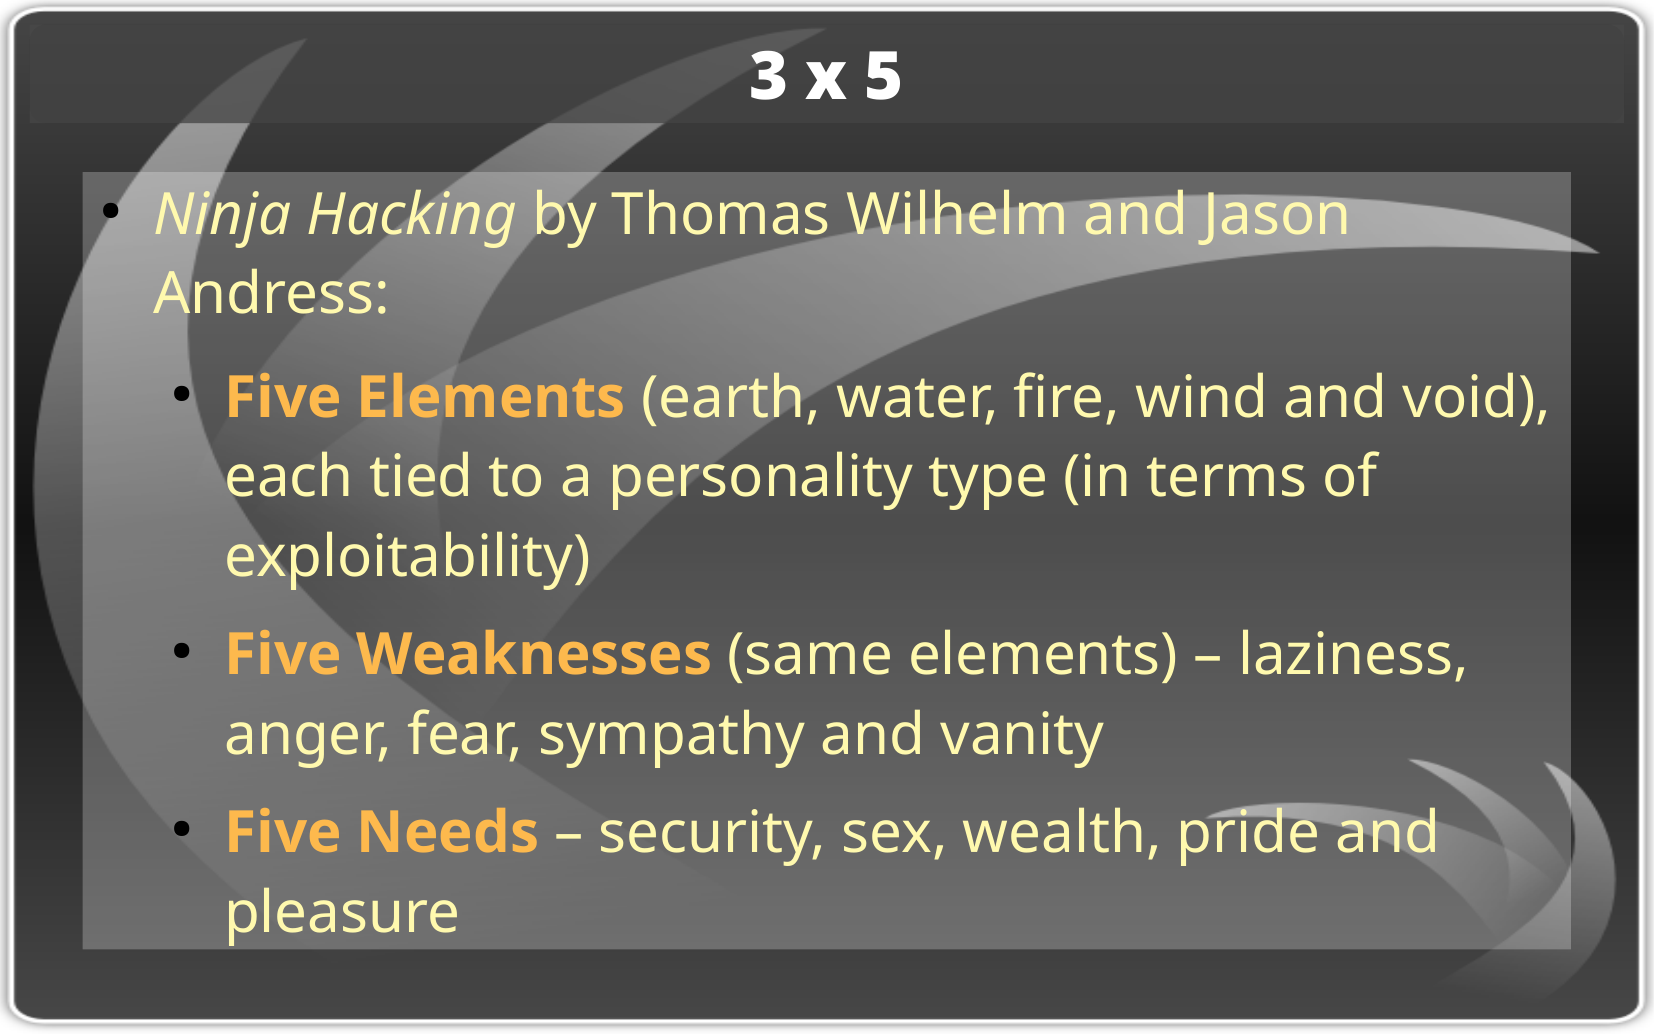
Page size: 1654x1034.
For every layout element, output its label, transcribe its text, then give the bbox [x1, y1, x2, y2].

picture [0, 0, 1654, 1034]
title 3 x 5 [29, 24, 1625, 124]
list Ninja Hacking by Thomas Wilhelm and Jason Andress: Five Elements (earth, water, fire, wind and void), each tied to a personality type (in terms of exploitability) Five Weaknesses (same elements) – laziness, anger, fear, sympathy and vanity Five Needs – security, sex, wealth, pride and pleasure [82, 172, 1571, 846]
